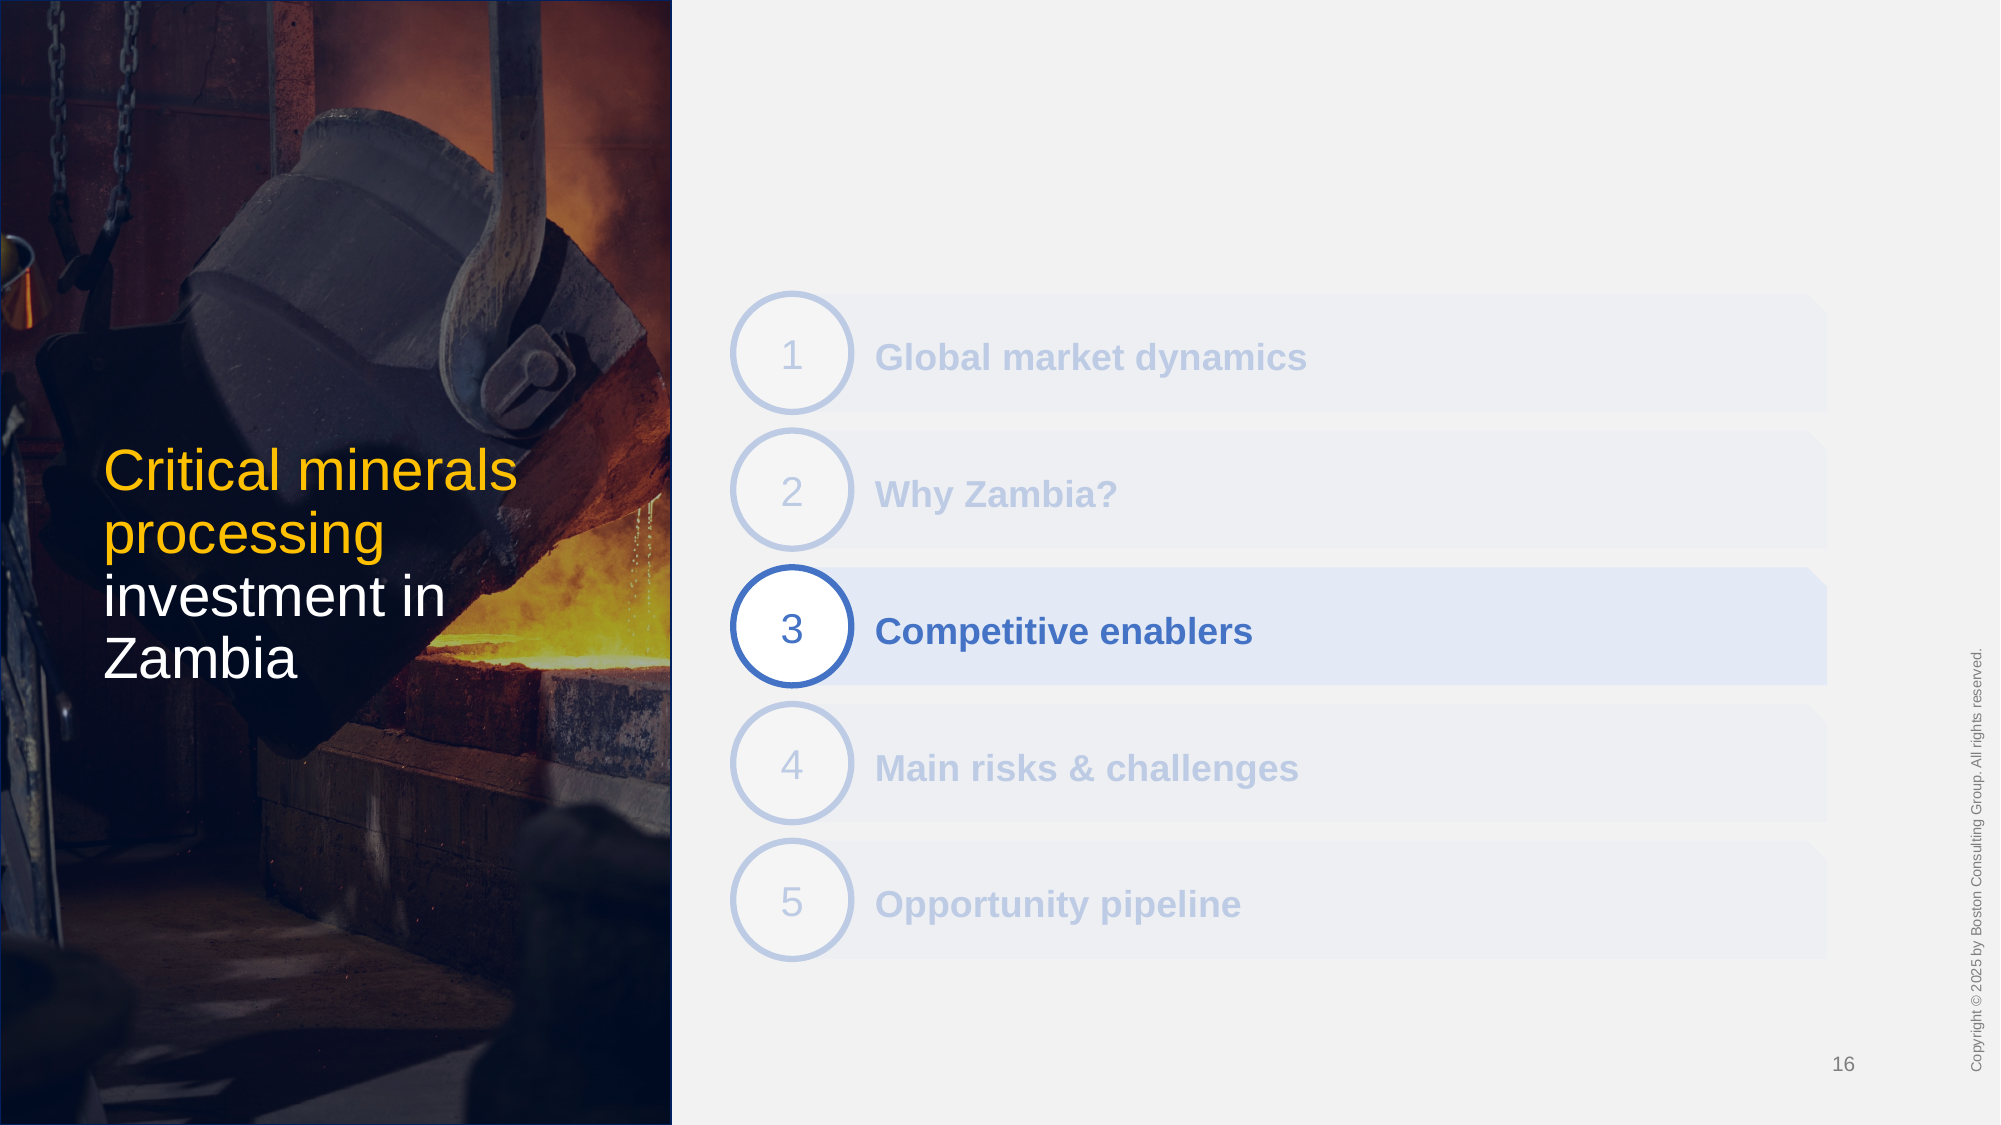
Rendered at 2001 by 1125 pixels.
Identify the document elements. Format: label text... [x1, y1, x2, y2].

text_box 3 [733, 567, 852, 686]
text_box [0, 0, 671, 1125]
text_box [695, 696, 1897, 972]
text_box Competitive enablers [799, 567, 1828, 686]
title Critical minerals processing investment in Zambia [103, 439, 617, 686]
text_box [695, 285, 1897, 560]
